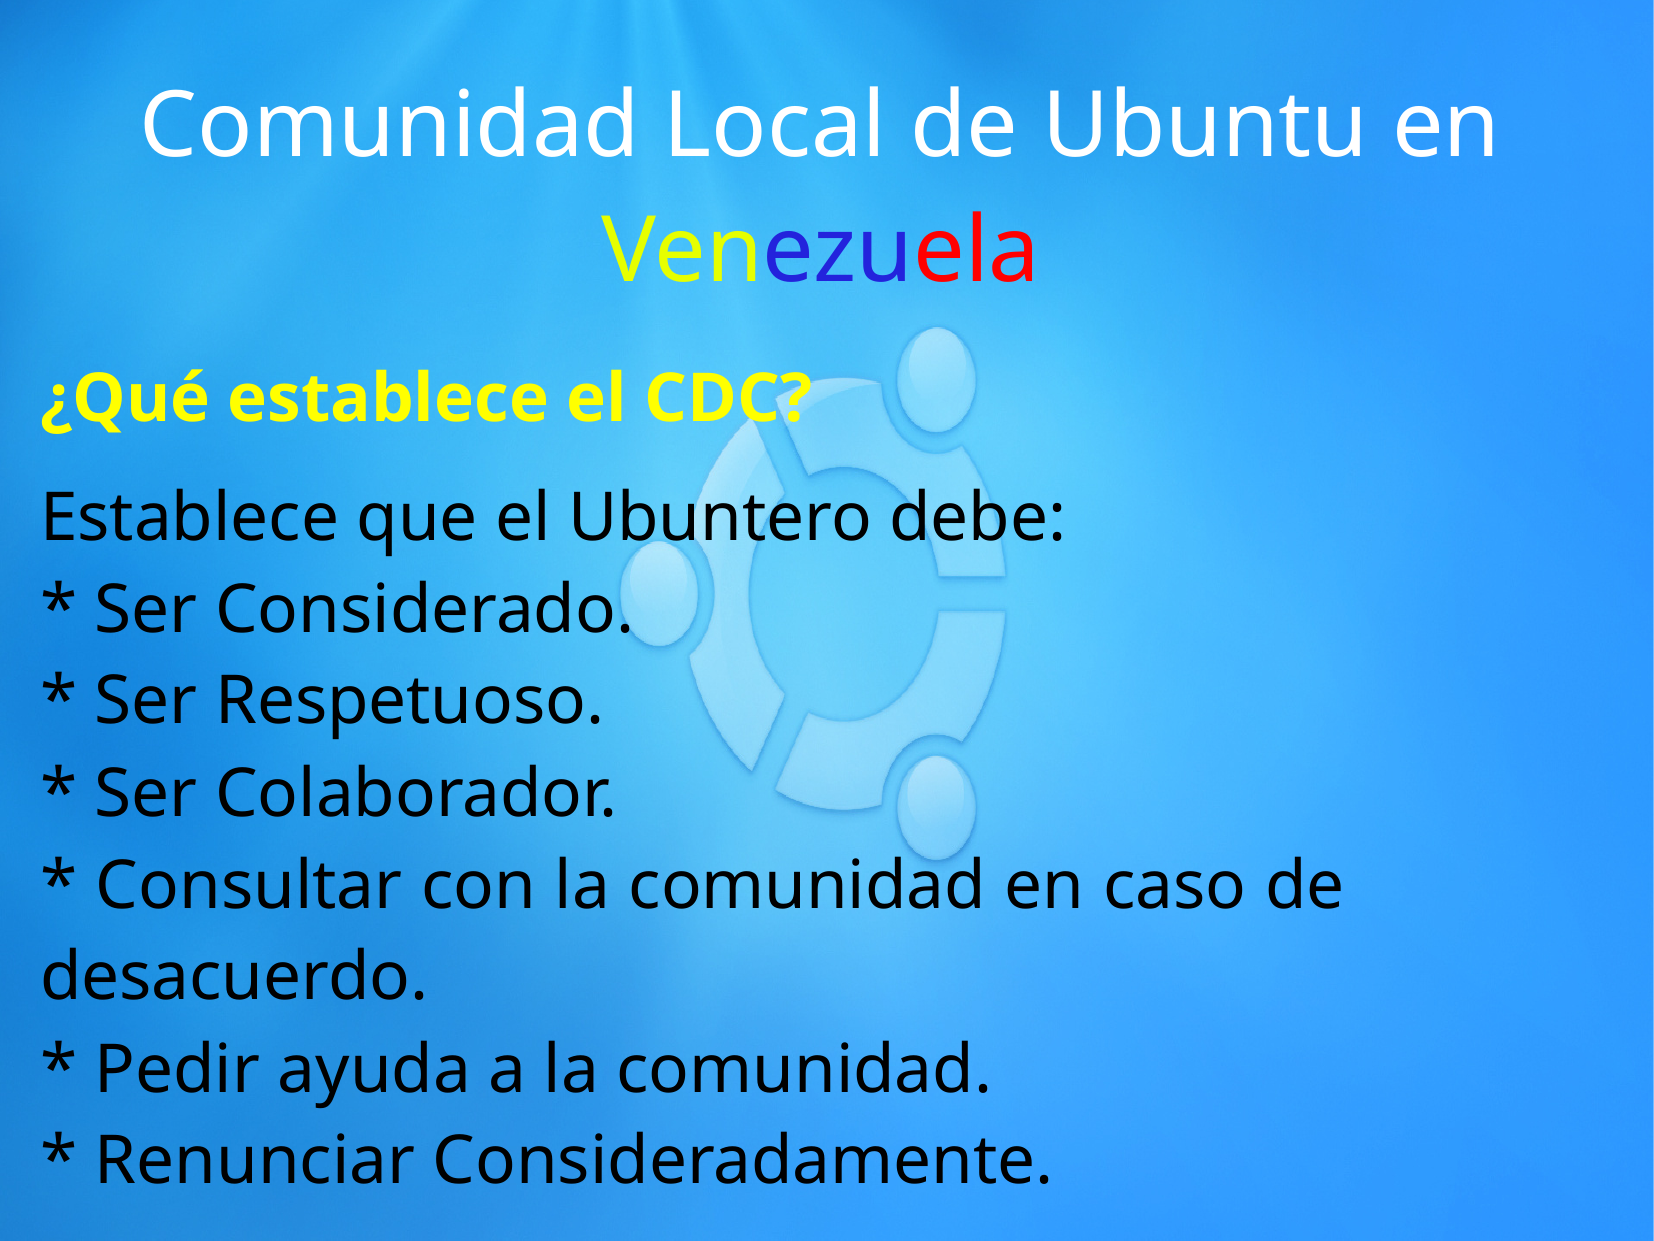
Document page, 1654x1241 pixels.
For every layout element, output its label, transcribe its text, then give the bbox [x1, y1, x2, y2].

list ¿Qué establece el CDC? Establece que el Ubuntero debe: * Ser Considerado. * Ser Respetuoso. * Ser Colaborador. * Consultar con la comunidad en caso de desacuerdo. * Pedir ayuda a la comunidad. * Renunciar Consideradamente. [0, 349, 1607, 1205]
title Comunidad Local de Ubuntu en Venezuela [11, 11, 1630, 355]
picture [0, 0, 1654, 1241]
